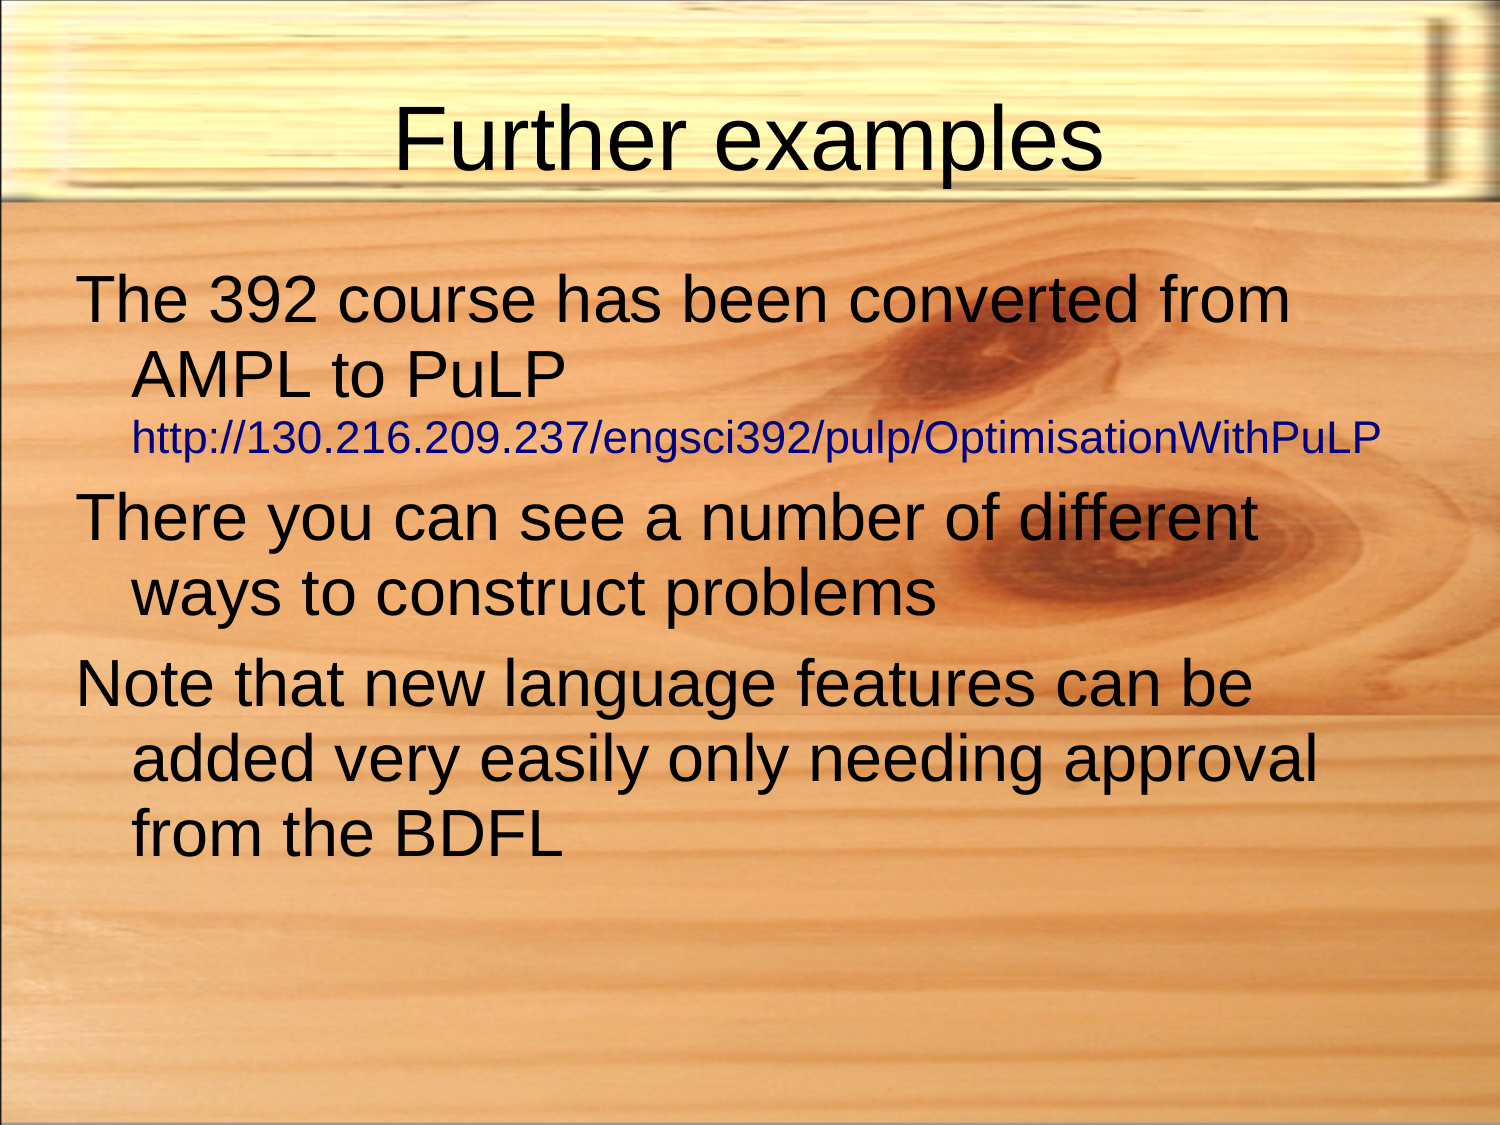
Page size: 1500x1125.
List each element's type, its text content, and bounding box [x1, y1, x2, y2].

list The 392 course has been converted from AMPL to PuLP http://130.216.209.237/engsci392/pulp/OptimisationWithPuLP There you can see a number of different ways to construct problems Note that new language features can be added very easily only needing approval from the BDFL [75, 262, 1426, 991]
picture [0, 0, 1500, 1125]
title Further examples [75, 52, 1426, 226]
